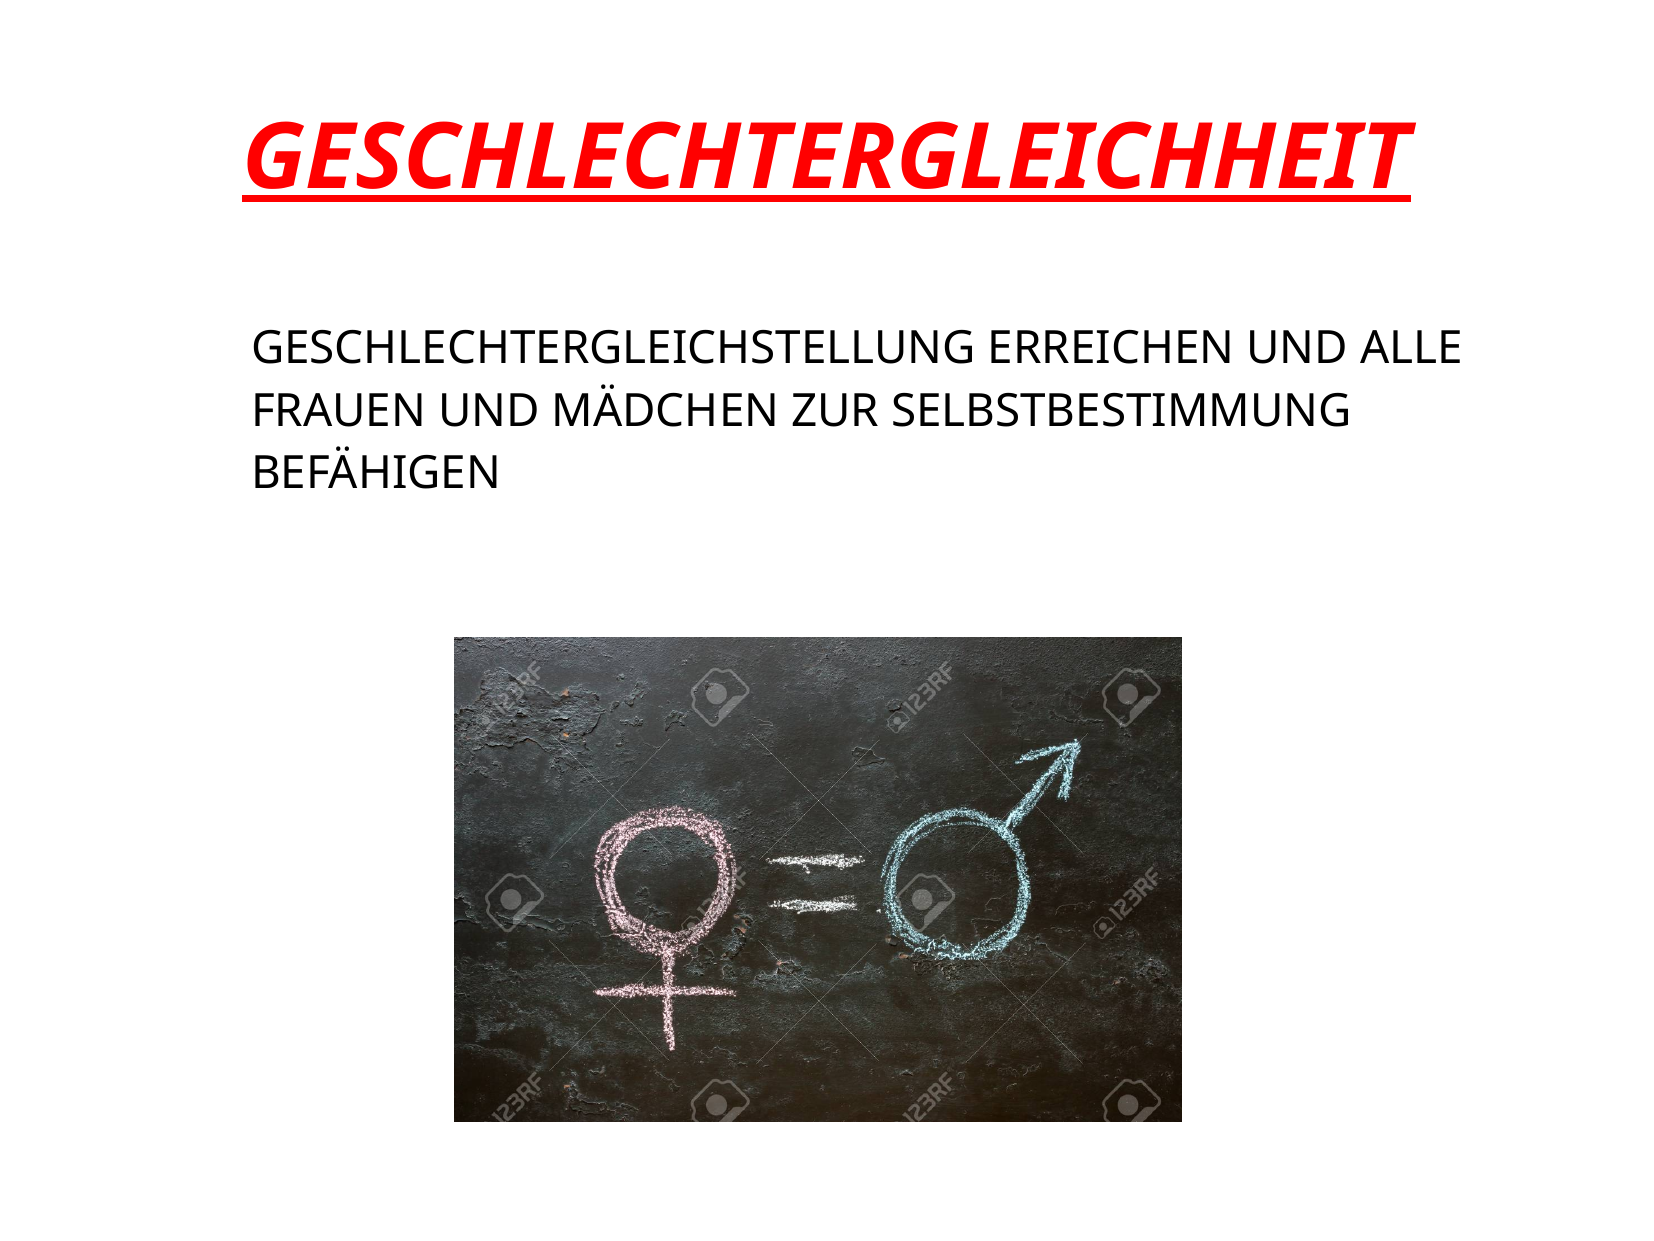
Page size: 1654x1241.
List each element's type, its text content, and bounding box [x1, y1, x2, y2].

title GESCHLECHTER­GLEICHHEIT [82, 49, 1571, 257]
picture [454, 637, 1182, 1123]
text_box GESCHLECHTERGLEICHSTELLUNG ERREICHEN UND ALLE FRAUEN UND MÄDCHEN ZUR SELBSTBESTIMMUNG BEFÄHIGEN [236, 307, 1512, 511]
